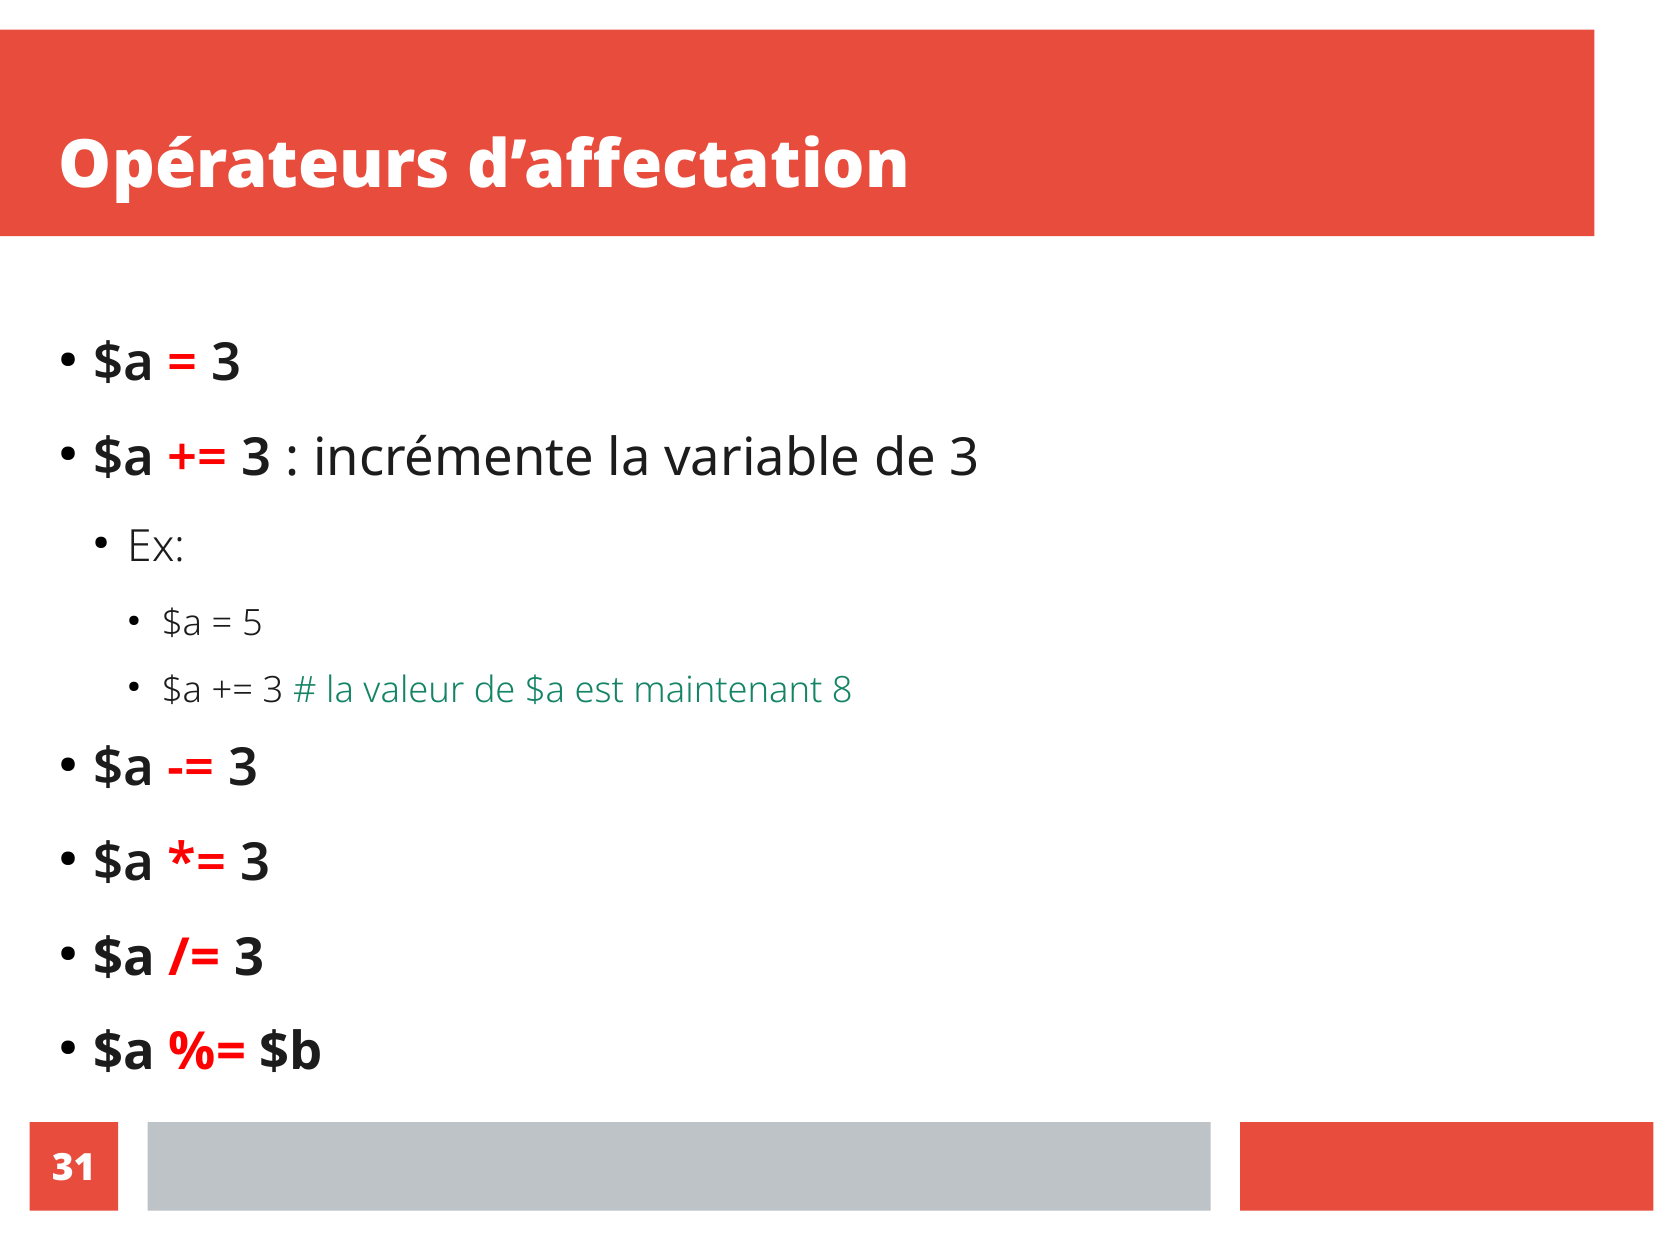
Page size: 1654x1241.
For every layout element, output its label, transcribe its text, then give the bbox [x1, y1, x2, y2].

list $a = 3 $a += 3 : incrémente la variable de 3 Ex: $a = 5 $a += 3 # la valeur de $a est maintenant 8 $a -= 3 $a *= 3 $a /= 3 $a %= $b [59, 324, 1565, 1093]
title Opérateurs d’affectation [59, 59, 1595, 207]
